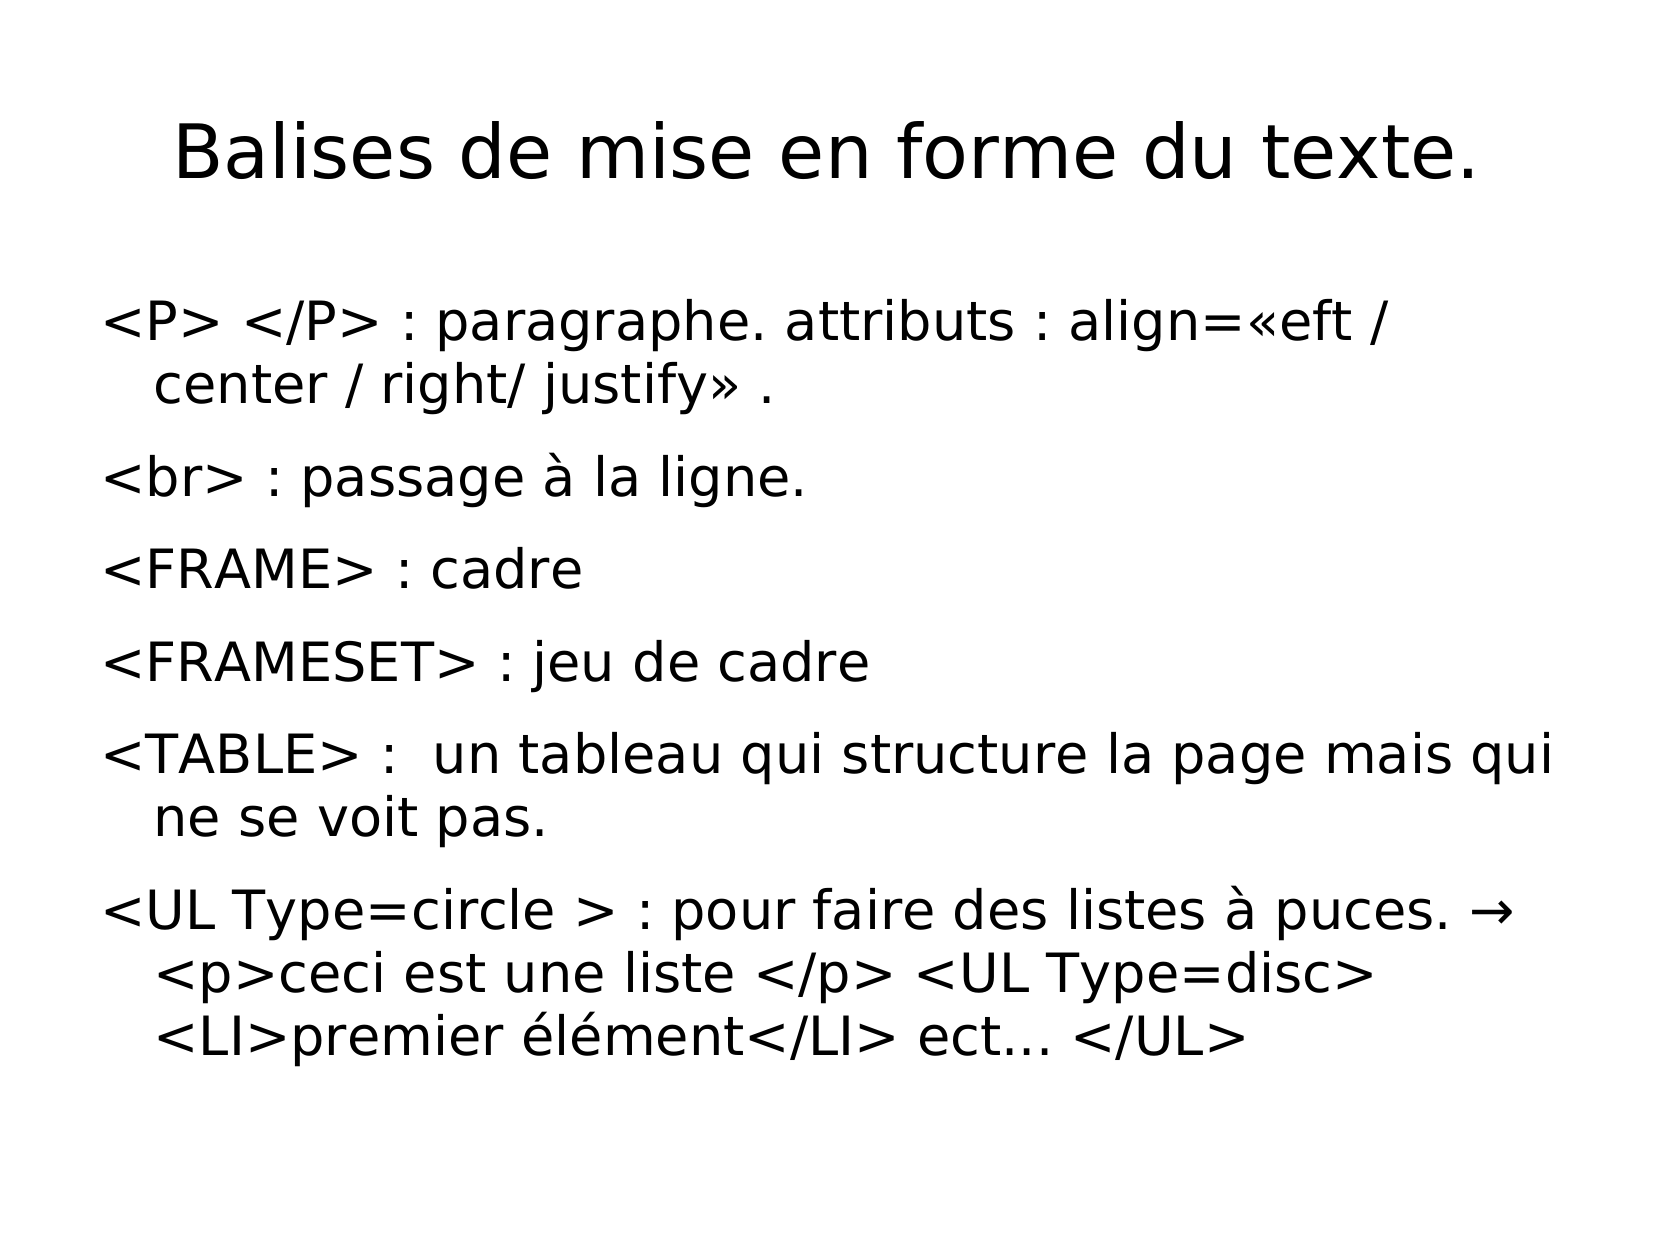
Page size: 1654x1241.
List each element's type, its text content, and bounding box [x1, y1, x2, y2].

list <P> </P> : paragraphe. attributs : align=«eft / center / right/ justify» . <br> : passage à la ligne. <FRAME> : cadre <FRAMESET> : jeu de cadre <TABLE> : un tableau qui structure la page mais qui ne se voit pas. <UL Type=circle > : pour faire des listes à puces. → <p>ceci est une liste </p> <UL Type=disc> <LI>premier élément</LI> ect... </UL> [82, 290, 1571, 1109]
title Balises de mise en forme du texte. [82, 49, 1571, 257]
